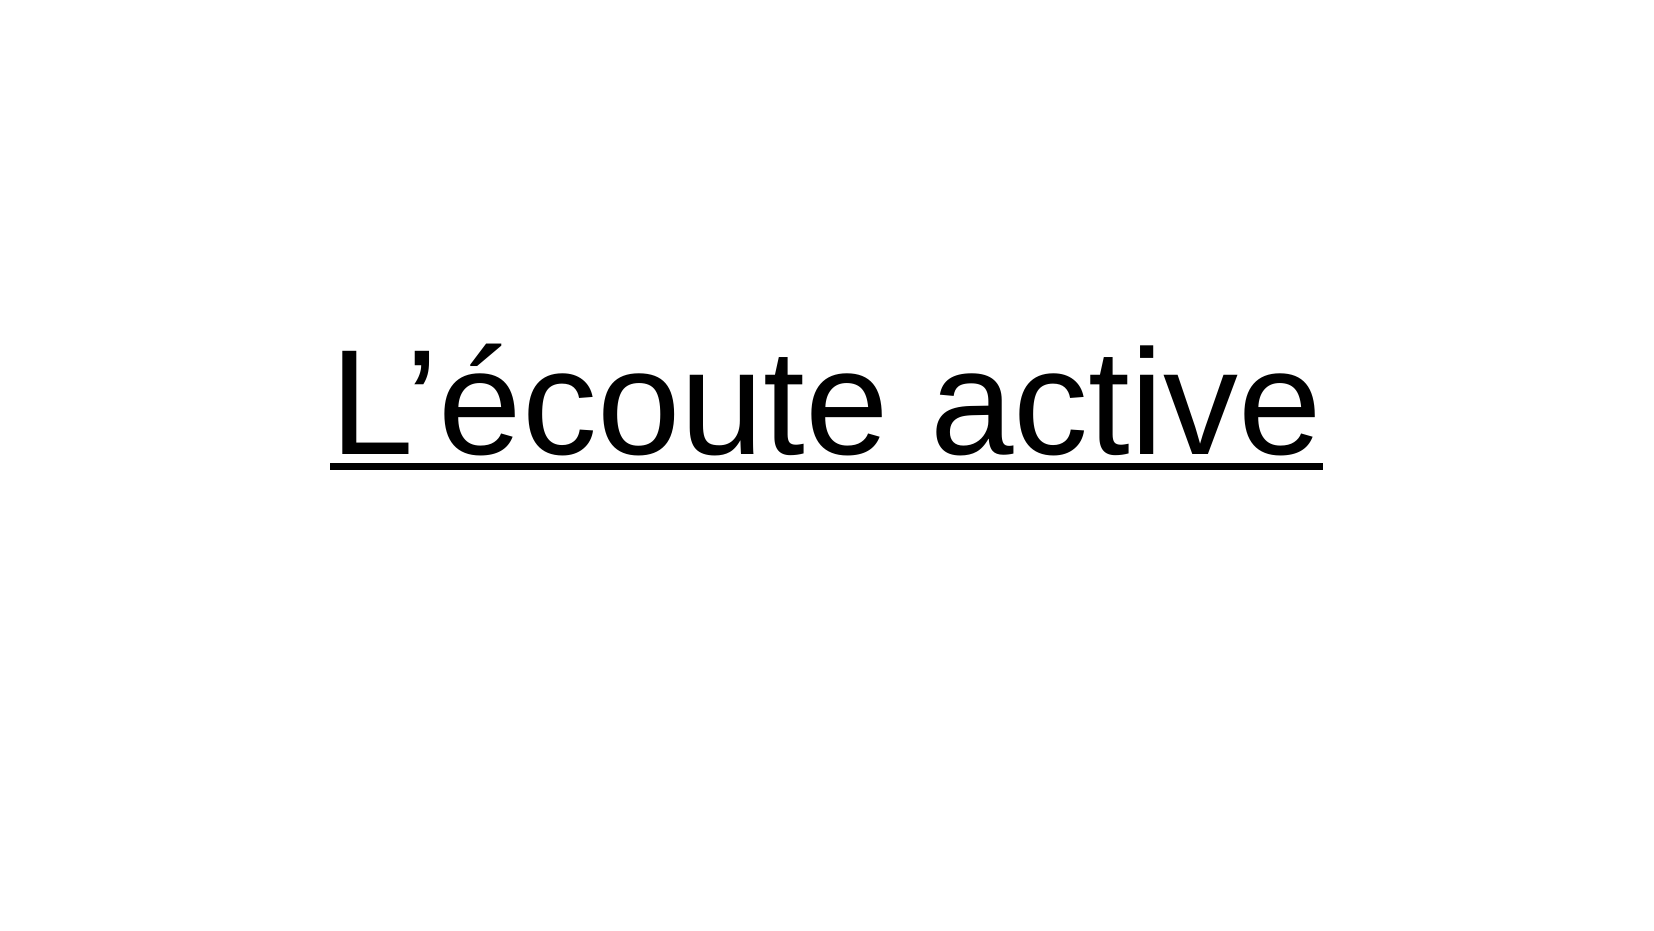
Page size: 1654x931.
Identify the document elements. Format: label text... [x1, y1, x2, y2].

title L’écoute active [82, 37, 1571, 768]
